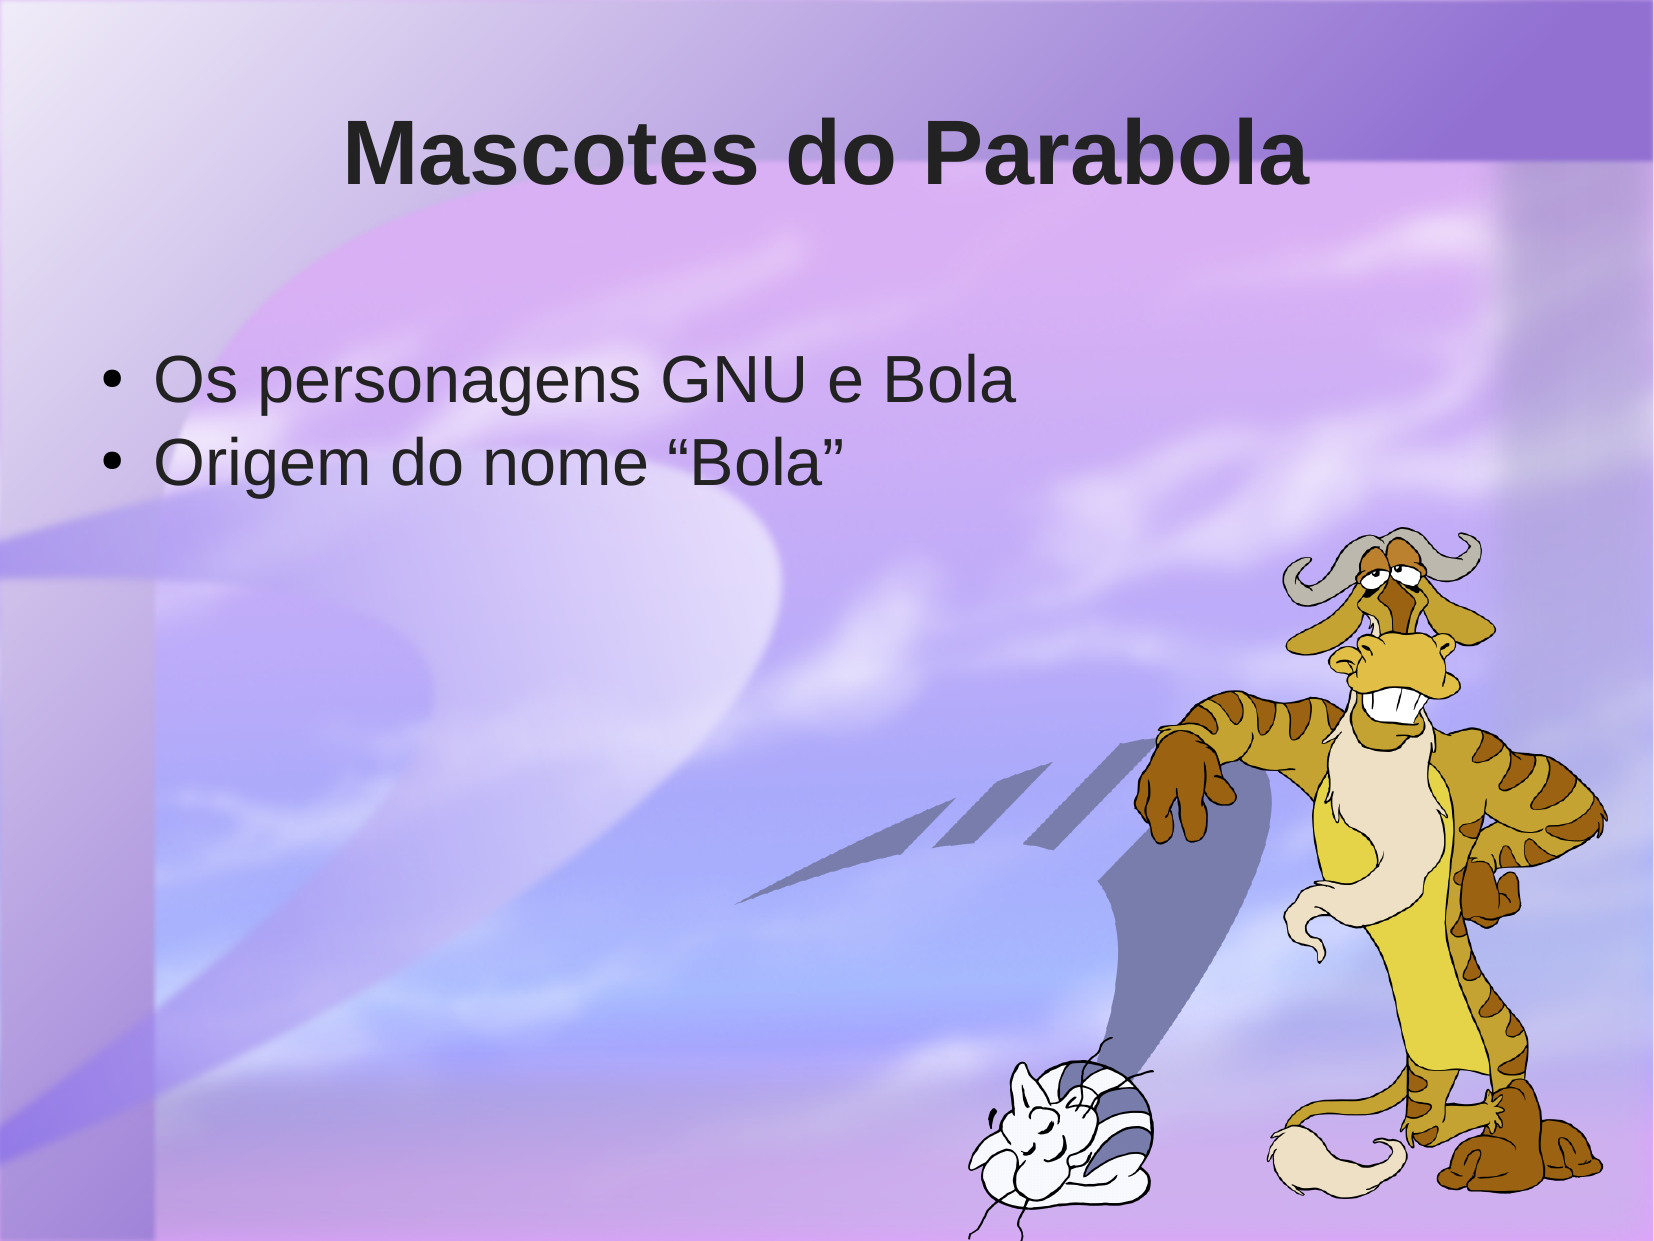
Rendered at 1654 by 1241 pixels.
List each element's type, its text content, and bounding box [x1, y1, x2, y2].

picture [0, 0, 1654, 1241]
title Mascotes do Parabola [82, 24, 1571, 282]
list Os personagens GNU e Bola Origem do nome “Bola” [82, 342, 1276, 615]
